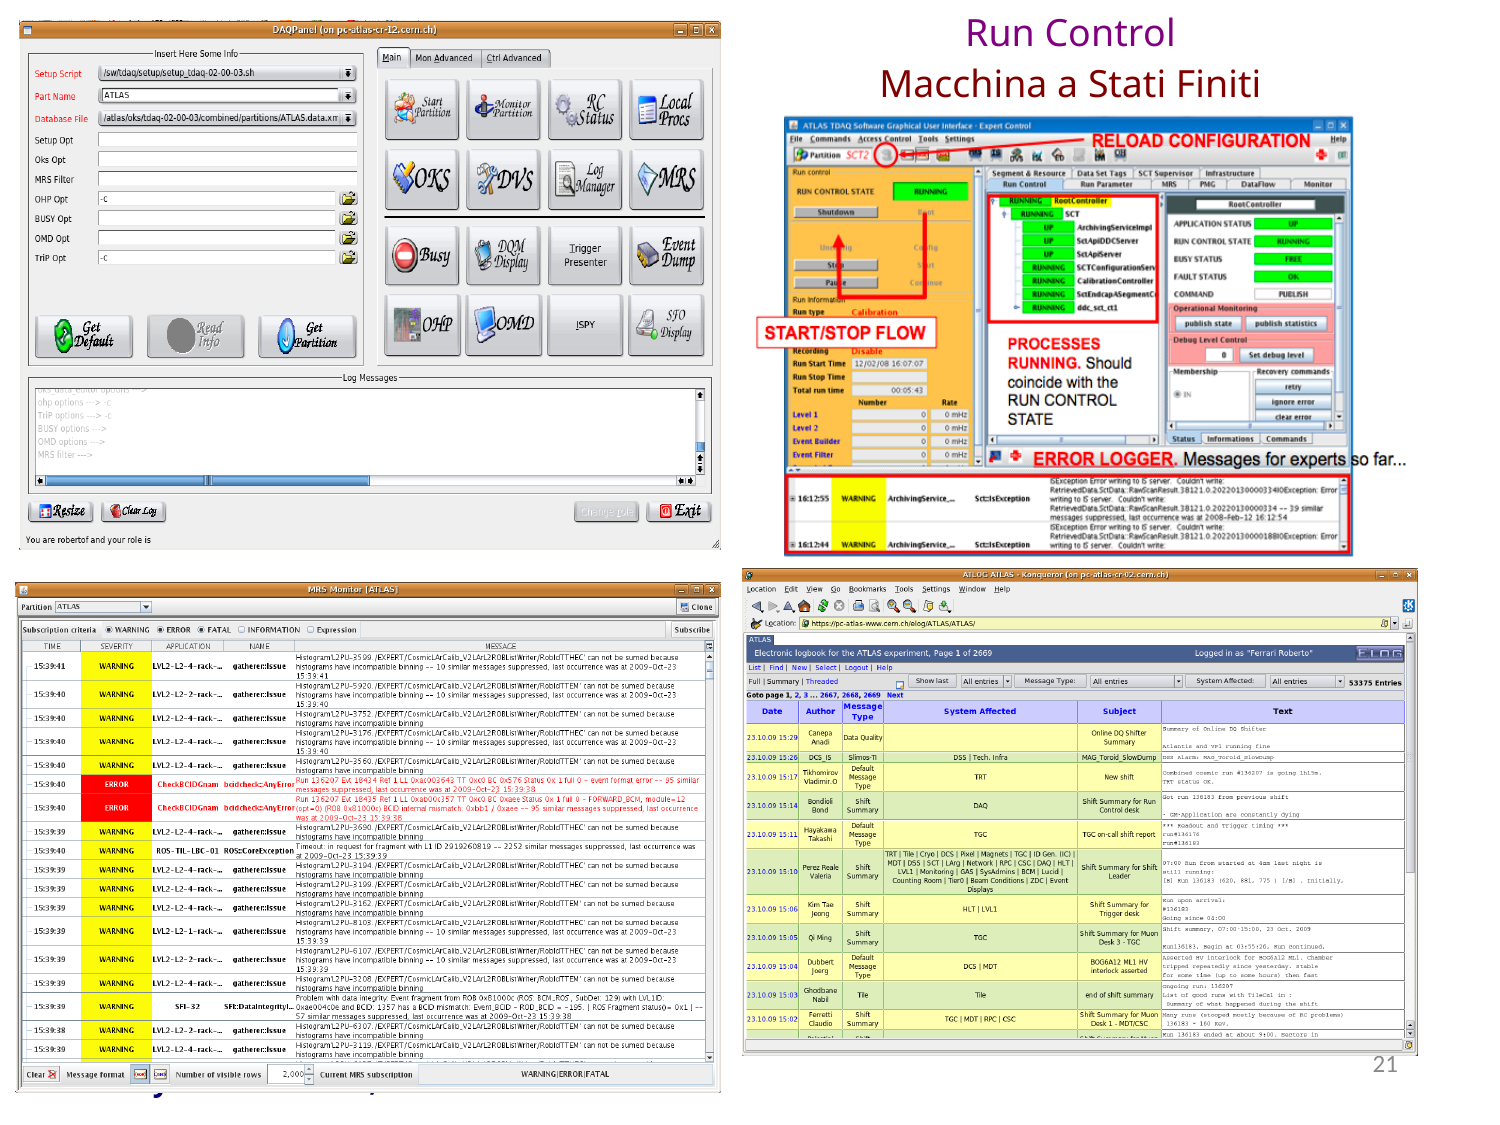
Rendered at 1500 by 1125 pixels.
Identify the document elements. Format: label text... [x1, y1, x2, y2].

text_box Run Control Macchina a Stati Finiti [791, 0, 1351, 109]
picture [15, 582, 721, 1093]
picture [19, 20, 721, 550]
picture [742, 109, 1418, 1056]
